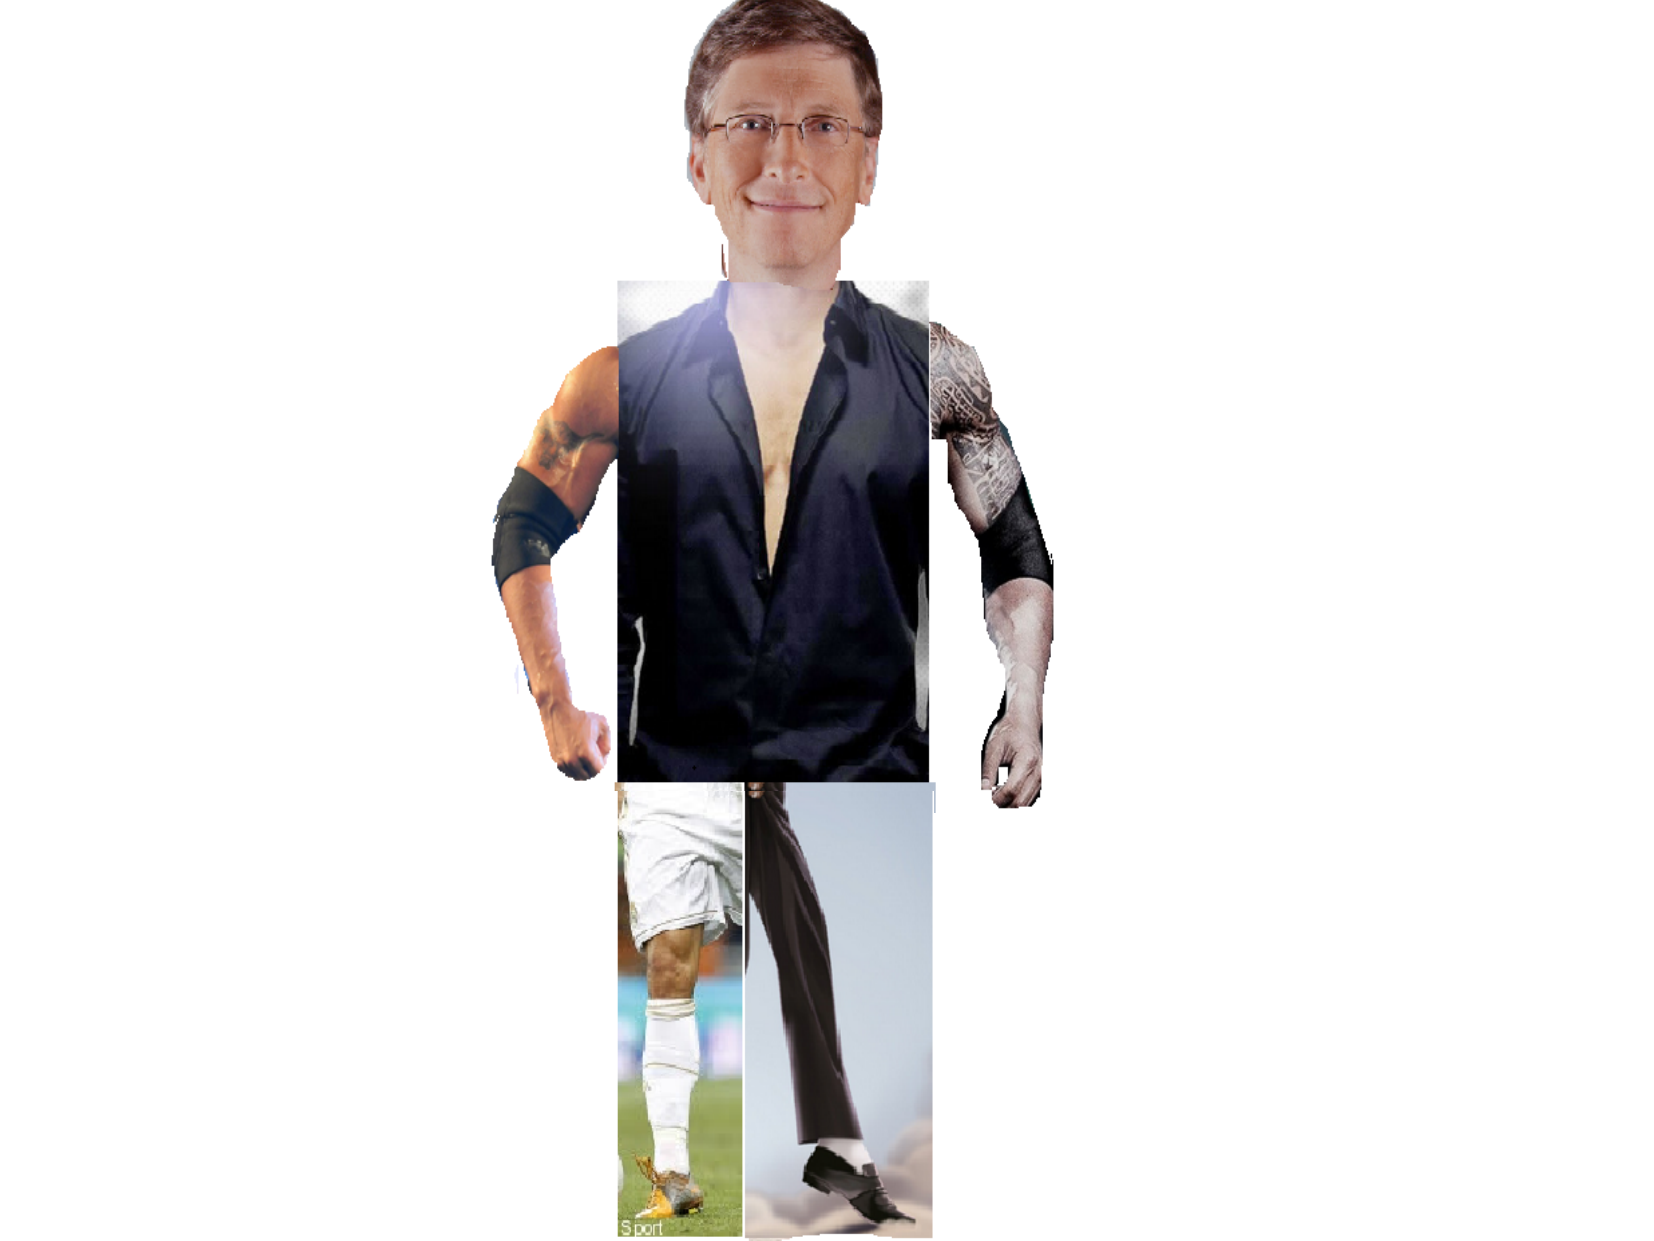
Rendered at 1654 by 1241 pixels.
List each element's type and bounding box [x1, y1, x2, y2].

picture [437, 0, 1182, 1241]
